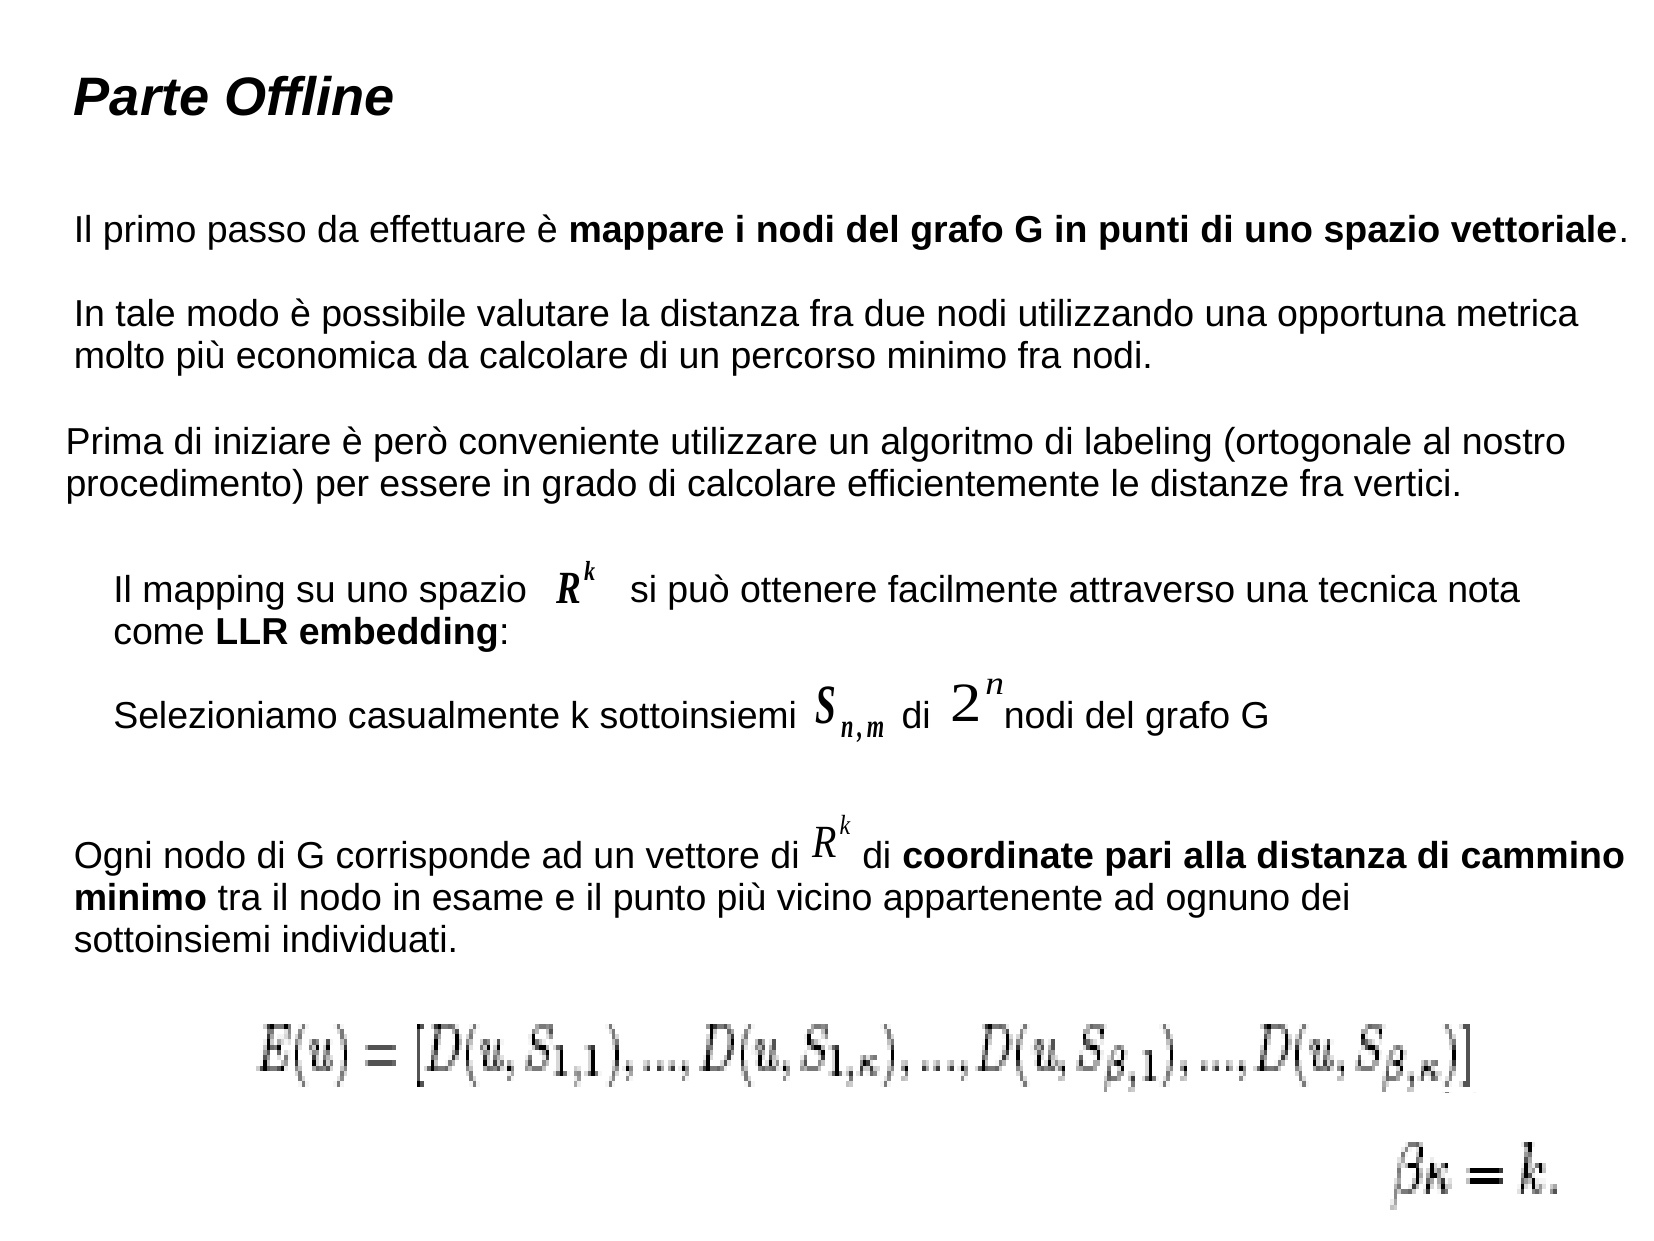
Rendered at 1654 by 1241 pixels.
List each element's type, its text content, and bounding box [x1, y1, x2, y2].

picture [1387, 1122, 1565, 1211]
text_box Prima di iniziare è però conveniente utilizzare un algoritmo di labeling (ortogonale al nostro procedimento) per essere in grado di calcolare efficientemente le distanze fra vertici. [50, 413, 1625, 513]
chart [803, 674, 893, 746]
chart [799, 808, 859, 868]
chart [934, 663, 1018, 734]
text_box Parte Offline [59, 59, 411, 136]
chart [544, 554, 604, 614]
picture [243, 1003, 1477, 1093]
text_box Il mapping su uno spazio si può ottenere facilmente attraverso una tecnica nota come LLR embedding: Selezioniamo casualmente k sottoinsiemi di nodi del grafo G [98, 561, 1536, 746]
text_box Il primo passo da effettuare è mappare i nodi del grafo G in punti di uno spazio vettoriale. In tale modo è possibile valutare la distanza fra due nodi utilizzando una opportuna metrica molto più economica da calcolare di un percorso minimo fra nodi. [59, 200, 1644, 386]
text_box Ogni nodo di G corrisponde ad un vettore di di coordinate pari alla distanza di cammino minimo tra il nodo in esame e il punto più vicino appartenente ad ognuno dei sottoinsiemi individuati. [59, 826, 1641, 971]
